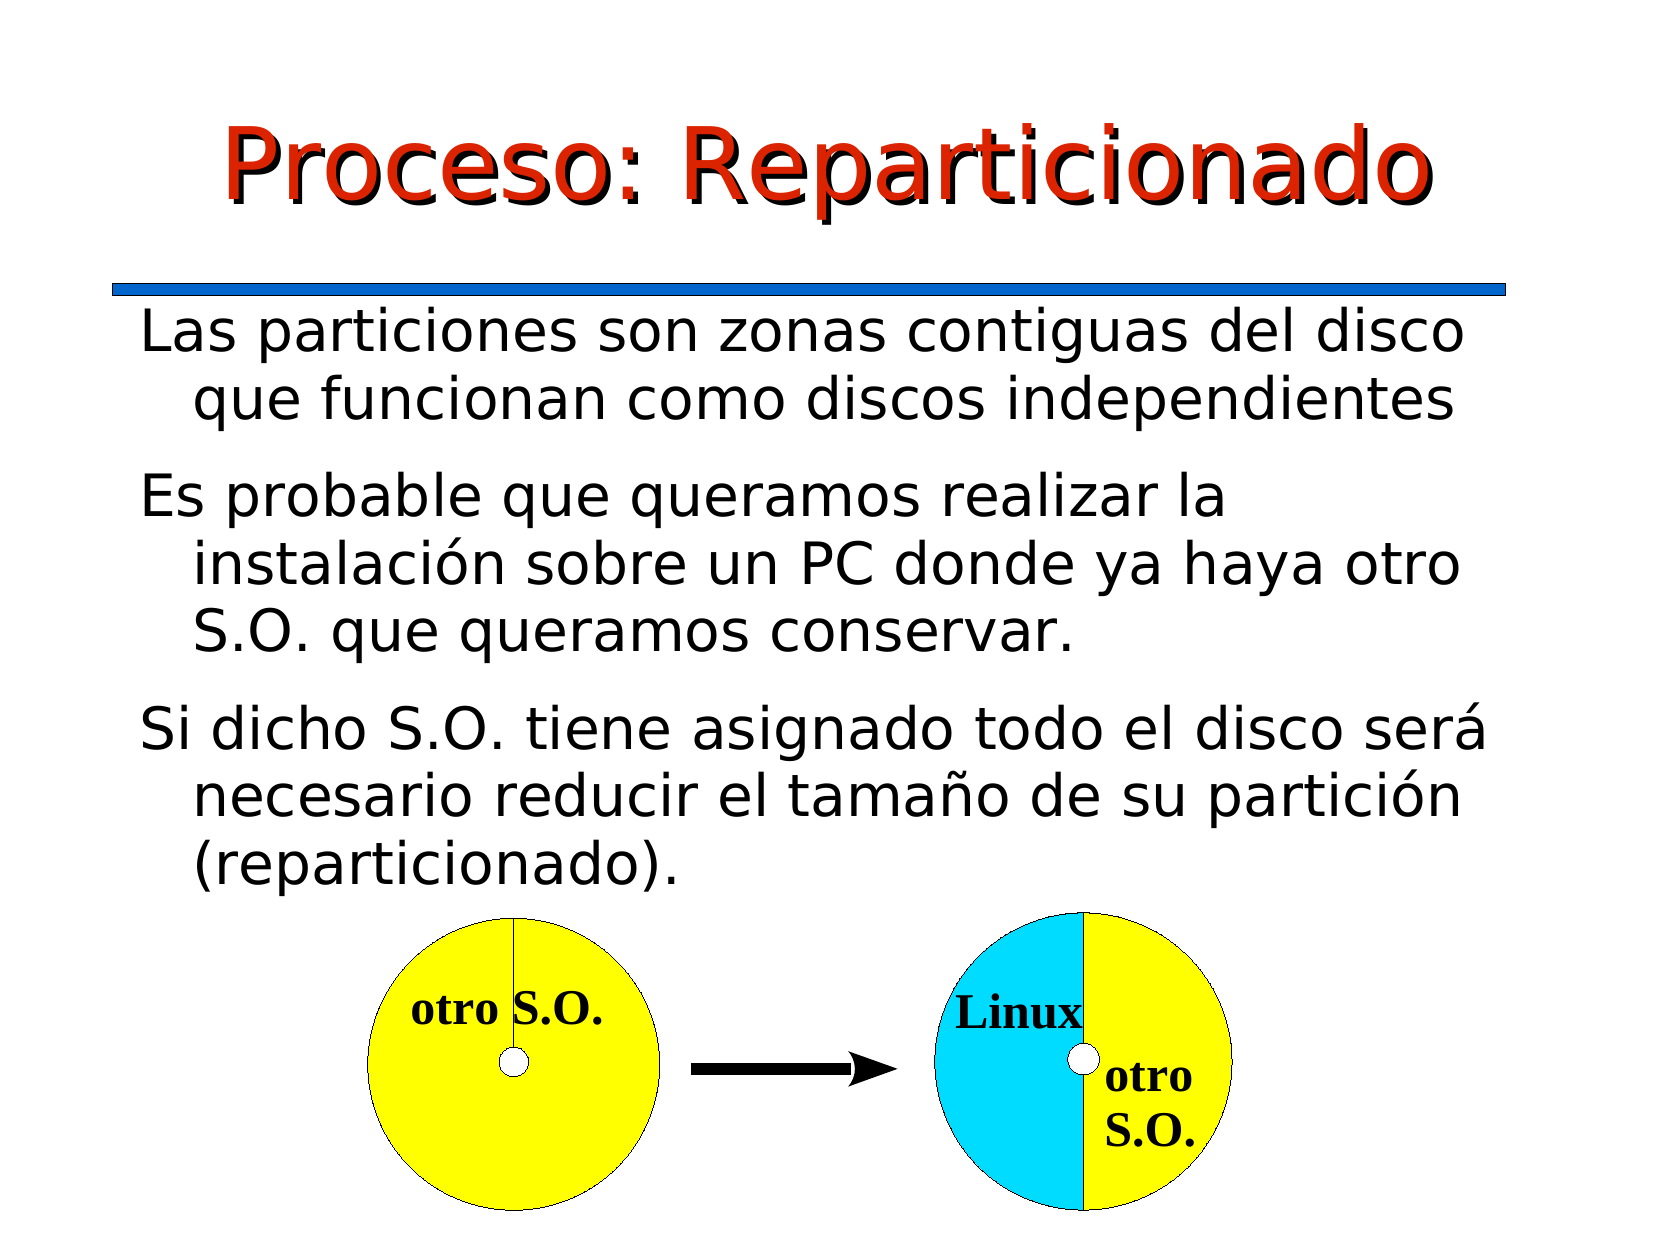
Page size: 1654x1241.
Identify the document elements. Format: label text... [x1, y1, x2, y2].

chart [873, 901, 1295, 1217]
text_box [499, 1046, 529, 1077]
text_box Linux [955, 984, 1084, 1040]
text_box [1067, 1043, 1100, 1075]
list Las particiones son zonas contiguas del disco que funcionan como discos independientes Es probable que queramos realizar la instalación sobre un PC donde ya haya otro S.O. que queramos conservar. Si dicho S.O. tiene asignado todo el disco será necesario reducir el tamaño de su partición (reparticionado). [121, 297, 1534, 899]
title Proceso: Reparticionado [121, 61, 1534, 269]
text_box otro S.O. [410, 980, 618, 1036]
text_box otro S.O. [1104, 1046, 1223, 1158]
chart [307, 906, 721, 1217]
